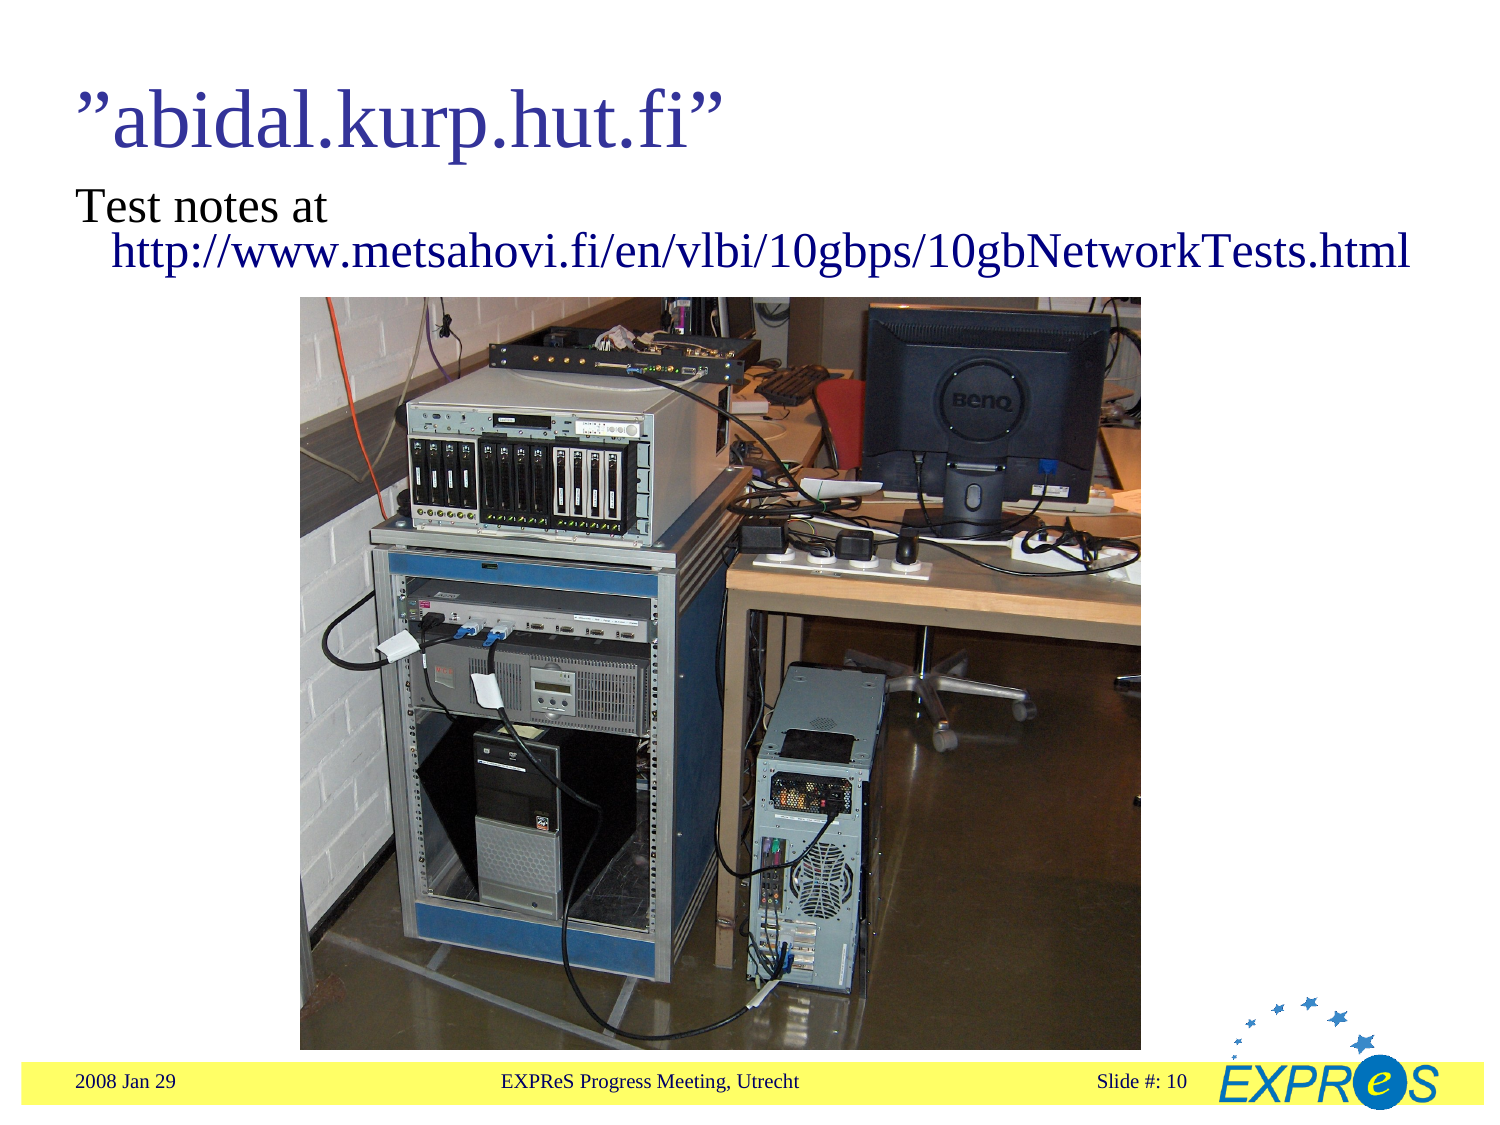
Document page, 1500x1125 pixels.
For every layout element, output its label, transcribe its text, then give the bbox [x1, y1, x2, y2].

picture [21, 297, 1500, 1113]
title ”abidal.kurp.hut.fi” [75, 63, 1425, 179]
list Test notes at http://www.metsahovi.fi/en/vlbi/10gbps/10gbNetworkTests.html [75, 187, 1425, 1038]
